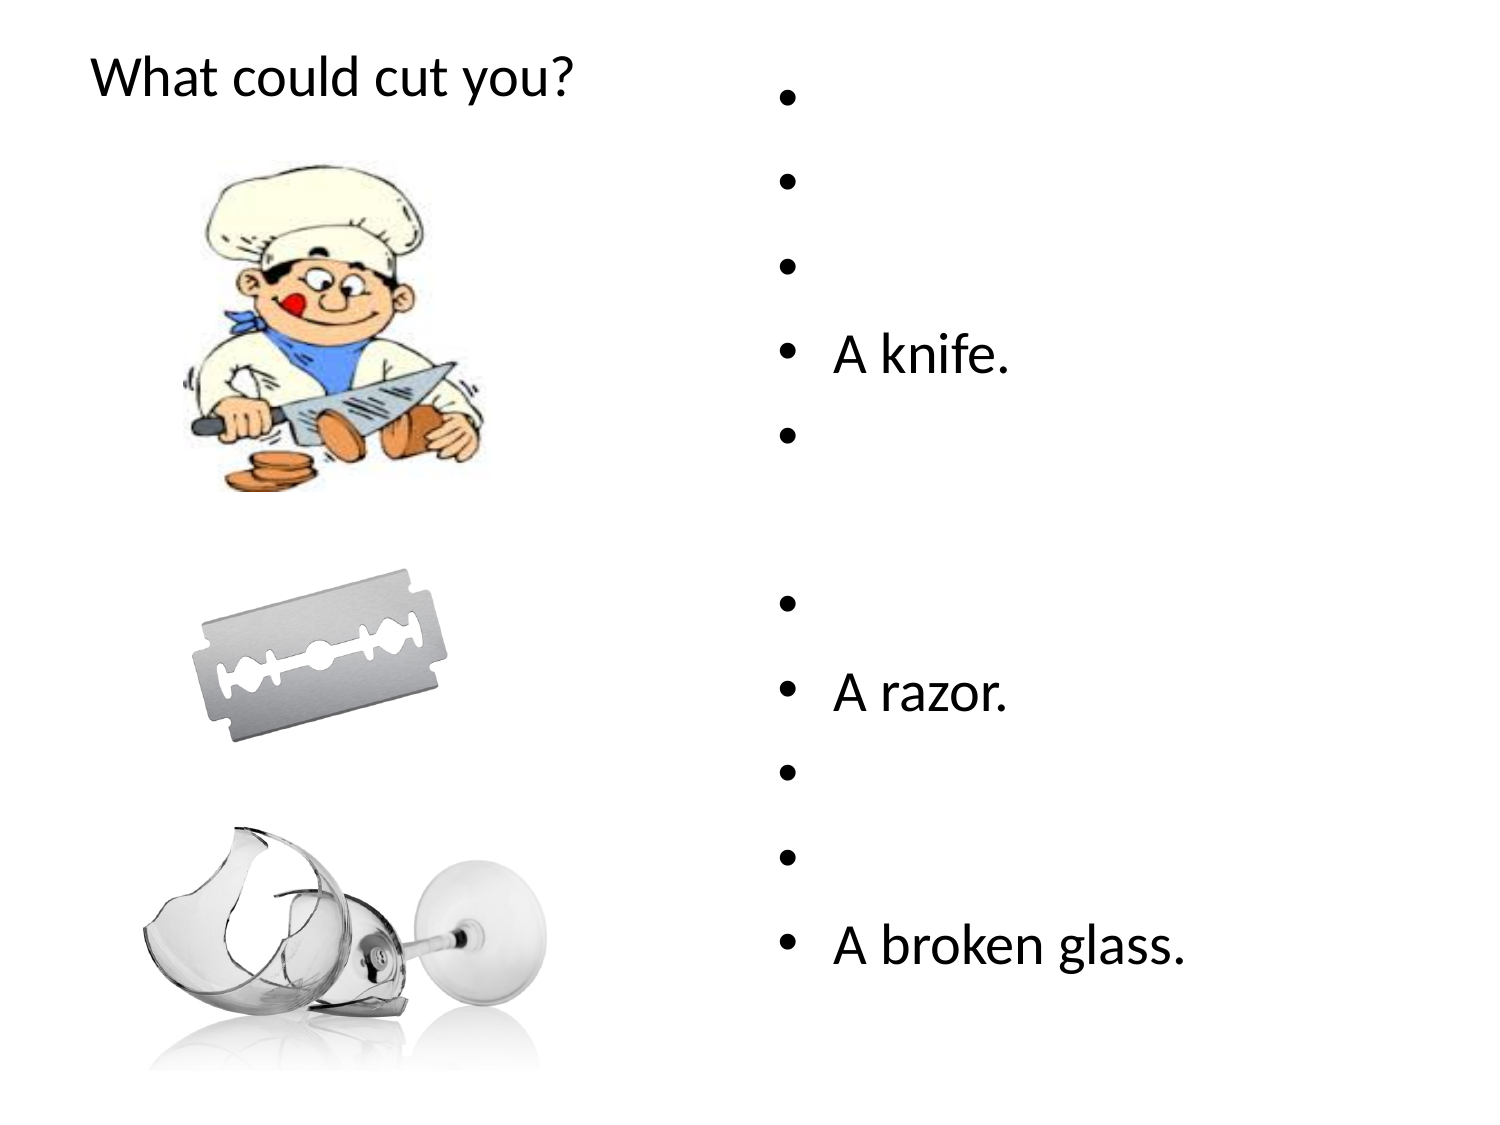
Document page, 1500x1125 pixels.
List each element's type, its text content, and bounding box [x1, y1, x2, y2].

picture [183, 160, 491, 492]
picture [112, 786, 578, 1071]
picture [160, 560, 479, 751]
list What could cut you? [75, 30, 738, 1005]
list A knife. A razor. A broken glass. [762, 54, 1426, 1071]
